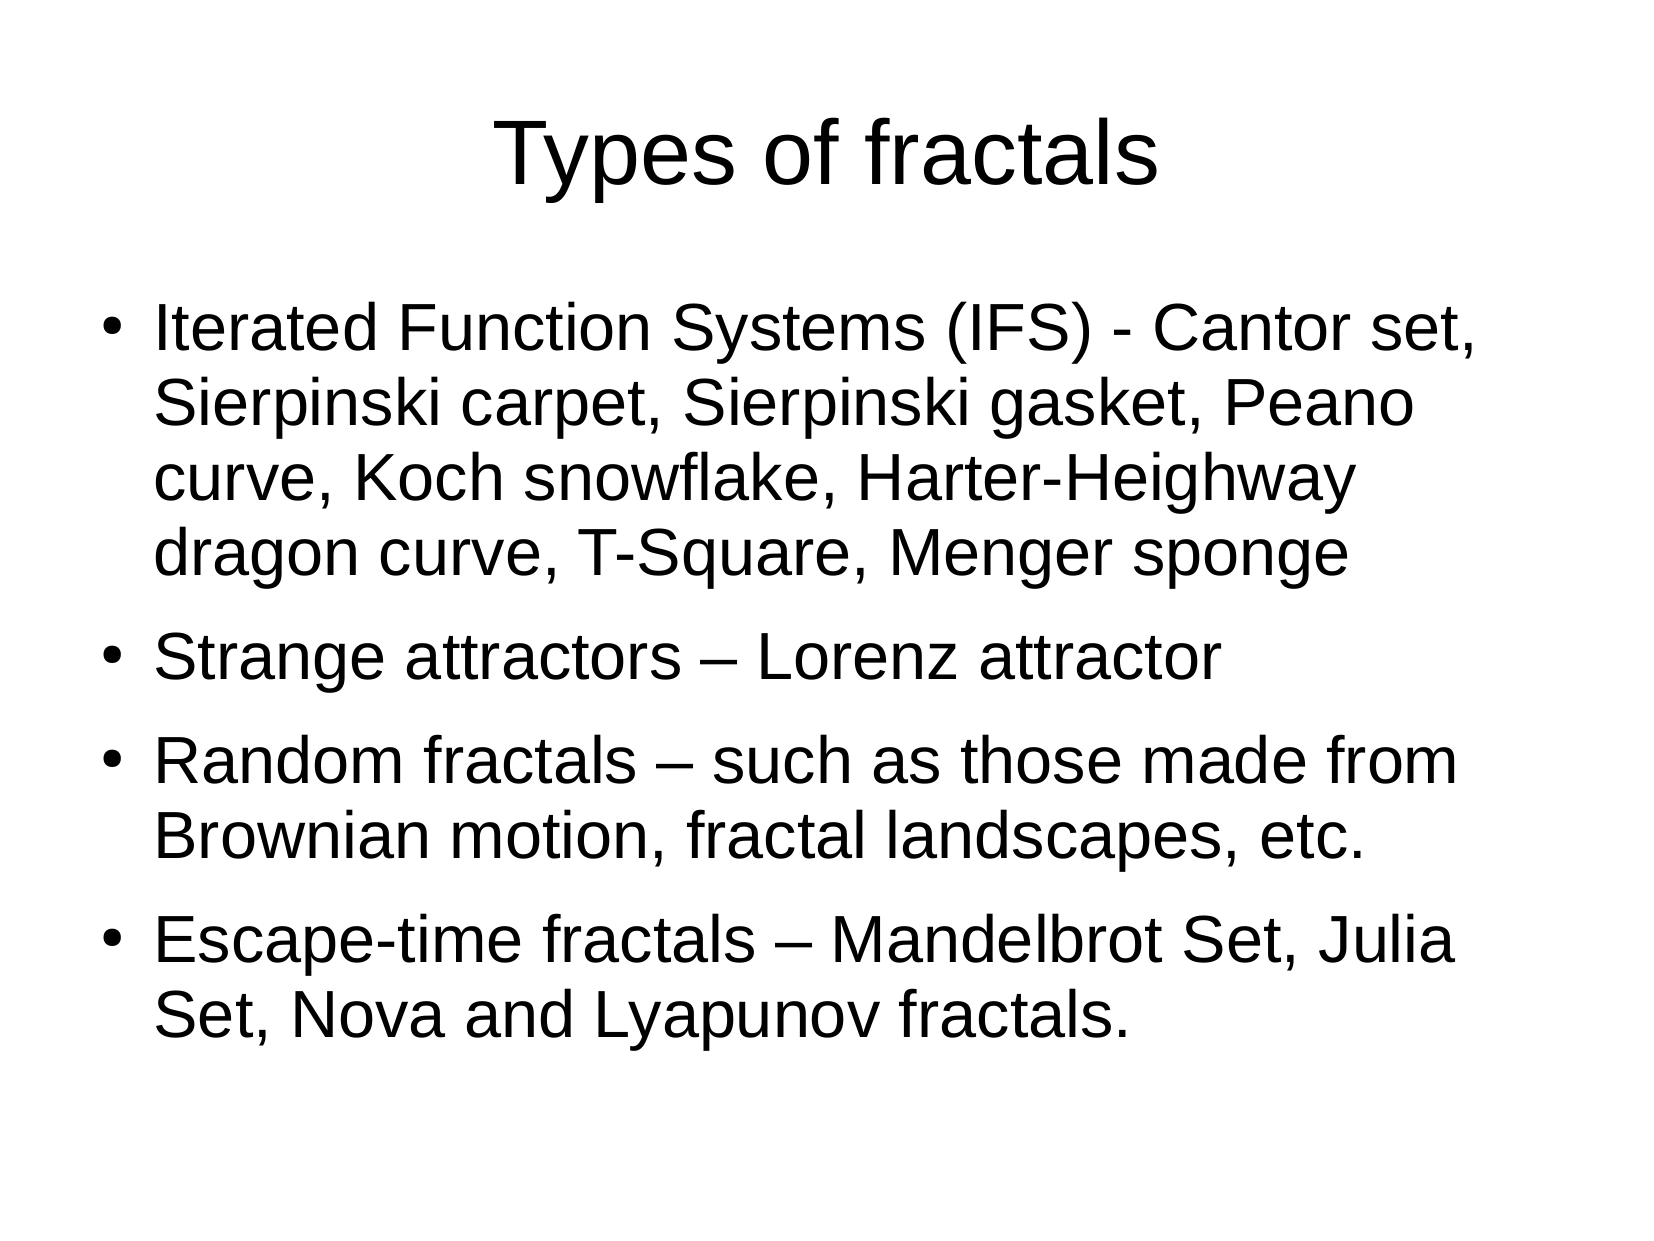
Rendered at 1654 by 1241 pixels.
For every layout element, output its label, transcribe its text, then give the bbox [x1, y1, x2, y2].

title Types of fractals [82, 49, 1571, 257]
list Iterated Function Systems (IFS) - Cantor set, Sierpinski carpet, Sierpinski gasket, Peano curve, Koch snowflake, Harter-Heighway dragon curve, T-Square, Menger sponge Strange attractors – Lorenz attractor Random fractals – such as those made from Brownian motion, fractal landscapes, etc. Escape-time fractals – Mandelbrot Set, Julia Set, Nova and Lyapunov fractals. [82, 290, 1571, 1109]
